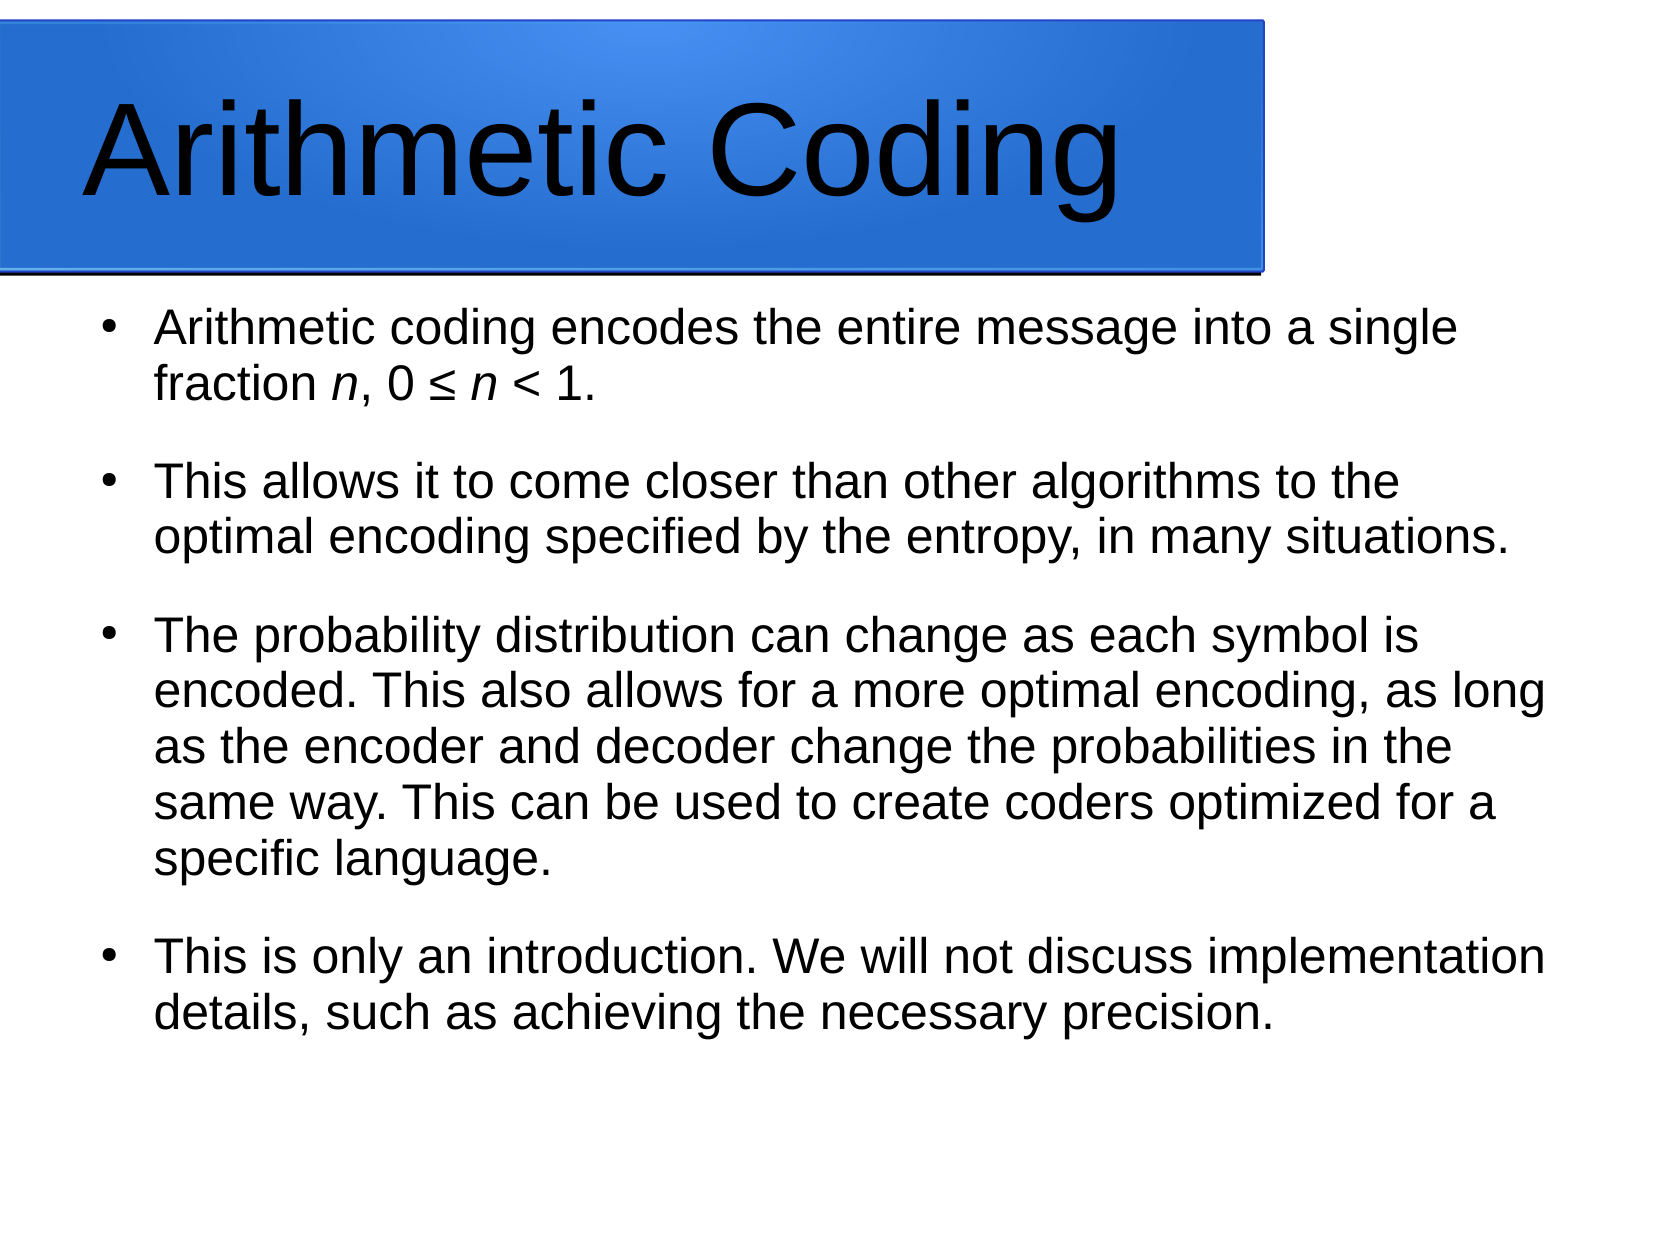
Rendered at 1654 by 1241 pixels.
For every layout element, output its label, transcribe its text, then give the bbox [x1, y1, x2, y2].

list Arithmetic coding encodes the entire message into a single fraction n, 0 ≤ n < 1. This allows it to come closer than other algorithms to the optimal encoding specified by the entropy, in many situations. The probability distribution can change as each symbol is encoded. This also allows for a more optimal encoding, as long as the encoder and decoder change the probabilities in the same way. This can be used to create coders optimized for a specific language. This is only an introduction. We will not discuss implementation details, such as achieving the necessary precision. [82, 299, 1571, 1052]
title Arithmetic Coding [82, 47, 1235, 252]
